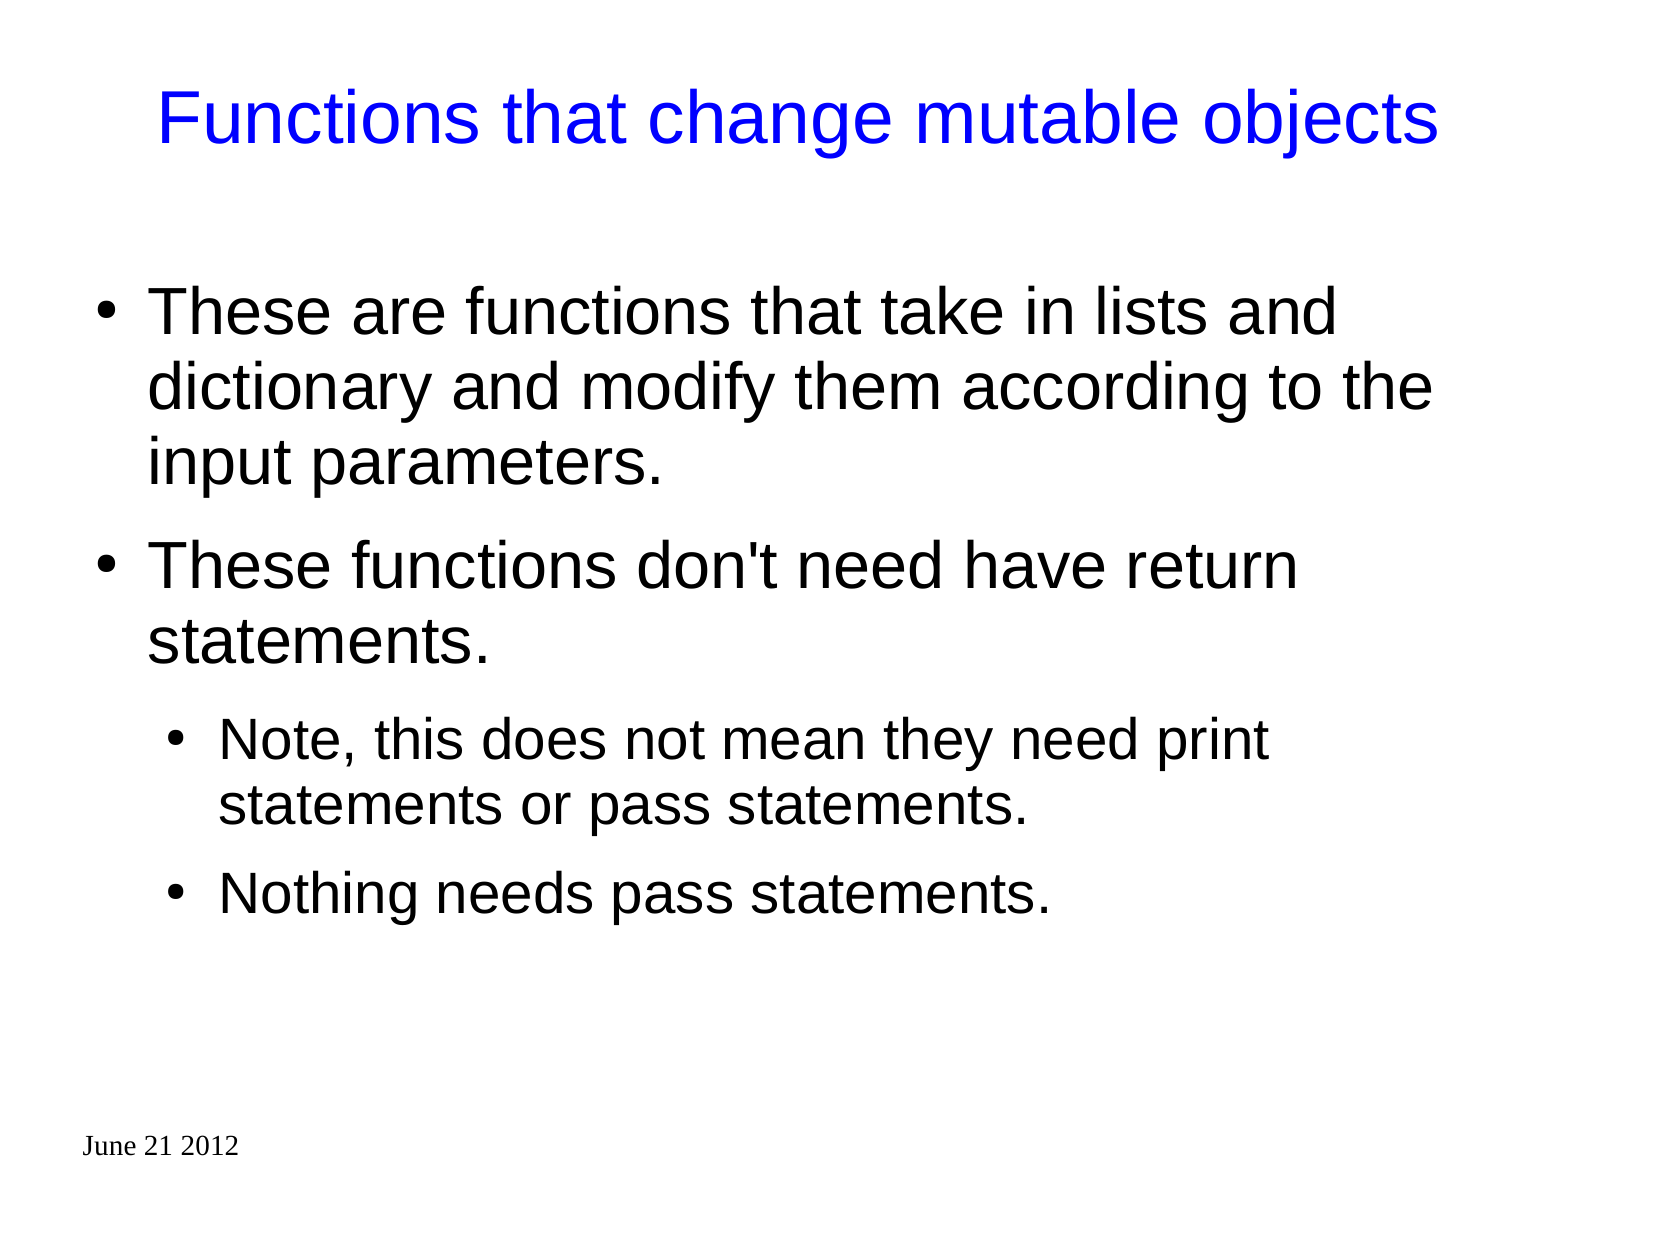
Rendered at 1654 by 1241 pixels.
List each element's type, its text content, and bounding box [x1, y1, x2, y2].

list These are functions that take in lists and dictionary and modify them according to the input parameters. These functions don't need have return statements. Note, this does not mean they need print statements or pass statements. Nothing needs pass statements. [76, 274, 1565, 1093]
title Functions that change mutable objects [76, 58, 1565, 178]
